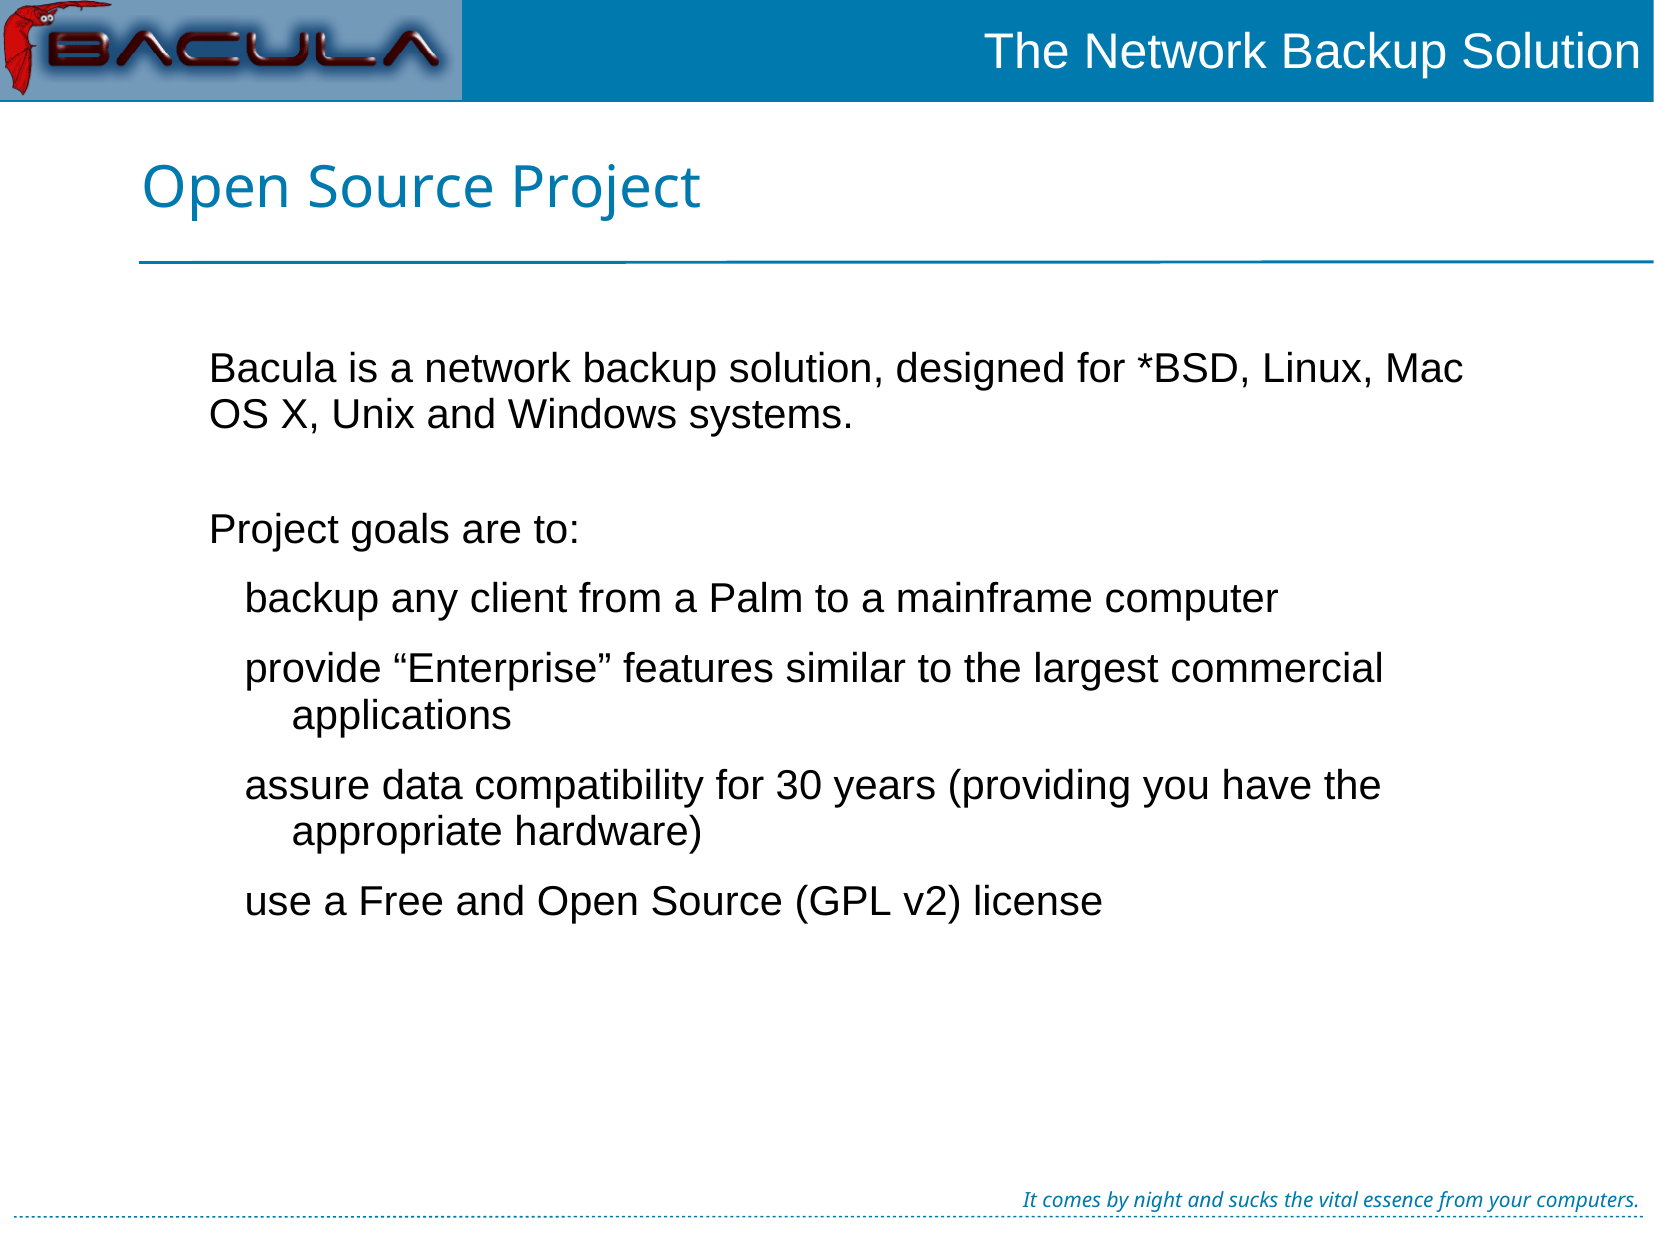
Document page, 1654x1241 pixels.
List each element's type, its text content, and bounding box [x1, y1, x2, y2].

list Bacula is a network backup solution, designed for *BSD, Linux, Mac OS X, Unix and Windows systems. Project goals are to: backup any client from a Palm to a mainframe computer provide “Enterprise” features similar to the largest commercial applications assure data compatibility for 30 years (providing you have the appropriate hardware) use a Free and Open Source (GPL v2) license [150, 344, 1534, 1142]
title Open Source Project [141, 112, 1501, 226]
picture [0, 0, 461, 99]
